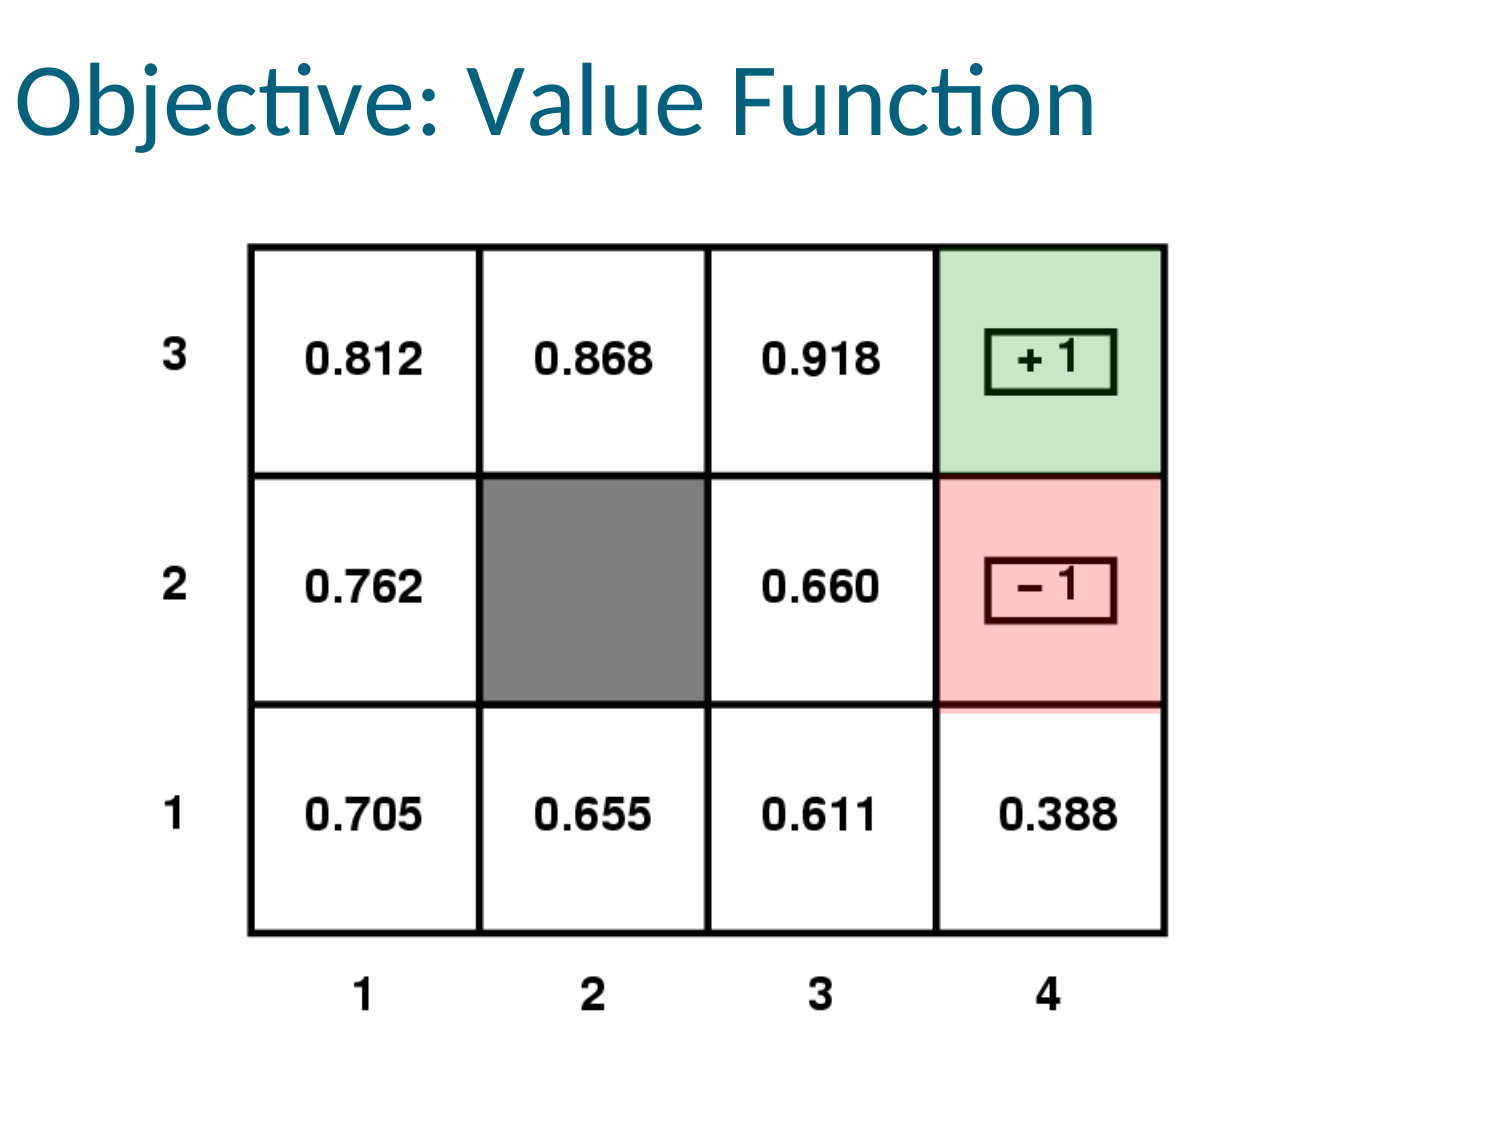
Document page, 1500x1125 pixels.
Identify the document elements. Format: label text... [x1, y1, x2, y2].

chart [138, 197, 1191, 1049]
text_box [938, 247, 1160, 714]
title Objective: Value Function [0, 0, 1500, 188]
